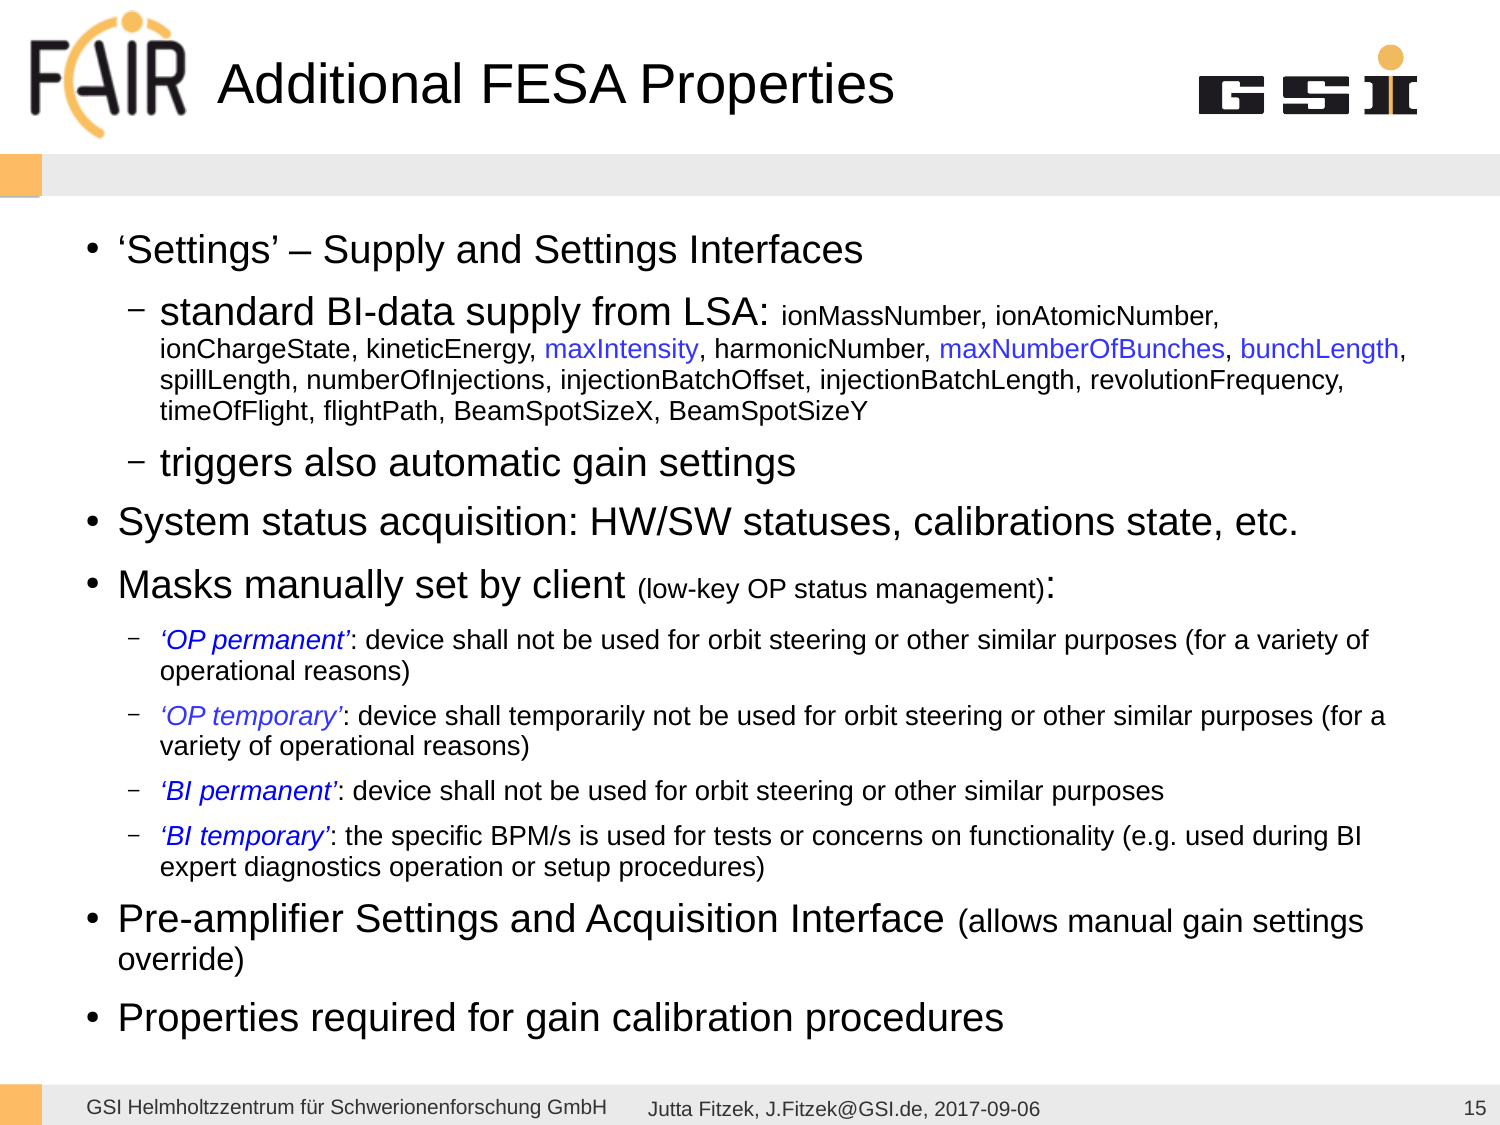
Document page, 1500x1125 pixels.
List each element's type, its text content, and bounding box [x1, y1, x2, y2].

title Additional FESA Properties [217, 20, 1109, 147]
list ‘Settings’ – Supply and Settings Interfaces standard BI-data supply from LSA: ionMassNumber, ionAtomicNumber, ionChargeState, kineticEnergy, maxIntensity, harmonicNumber, maxNumberOfBunches, bunchLength, spillLength, numberOfInjections, injectionBatchOffset, injectionBatchLength, revolutionFrequency, timeOfFlight, flightPath, BeamSpotSizeX, BeamSpotSizeY triggers also automatic gain settings System status acquisition: HW/SW statuses, calibrations state, etc. Masks manually set by client (low-key OP status management): ‘OP permanent’: device shall not be used for orbit steering or other similar purposes (for a variety of operational reasons) ‘OP temporary’: device shall temporarily not be used for orbit steering or other similar purposes (for a variety of operational reasons) ‘BI permanent’: device shall not be used for orbit steering or other similar purposes ‘BI temporary’: the specific BPM/s is used for tests or concerns on functionality (e.g. used during BI expert diagnostics operation or setup procedures) Pre-amplifier Settings and Acquisition Interface (allows manual gain settings override) Properties required for gain calibration procedures [75, 226, 1425, 1050]
picture [30, 9, 187, 141]
picture [1197, 42, 1419, 117]
